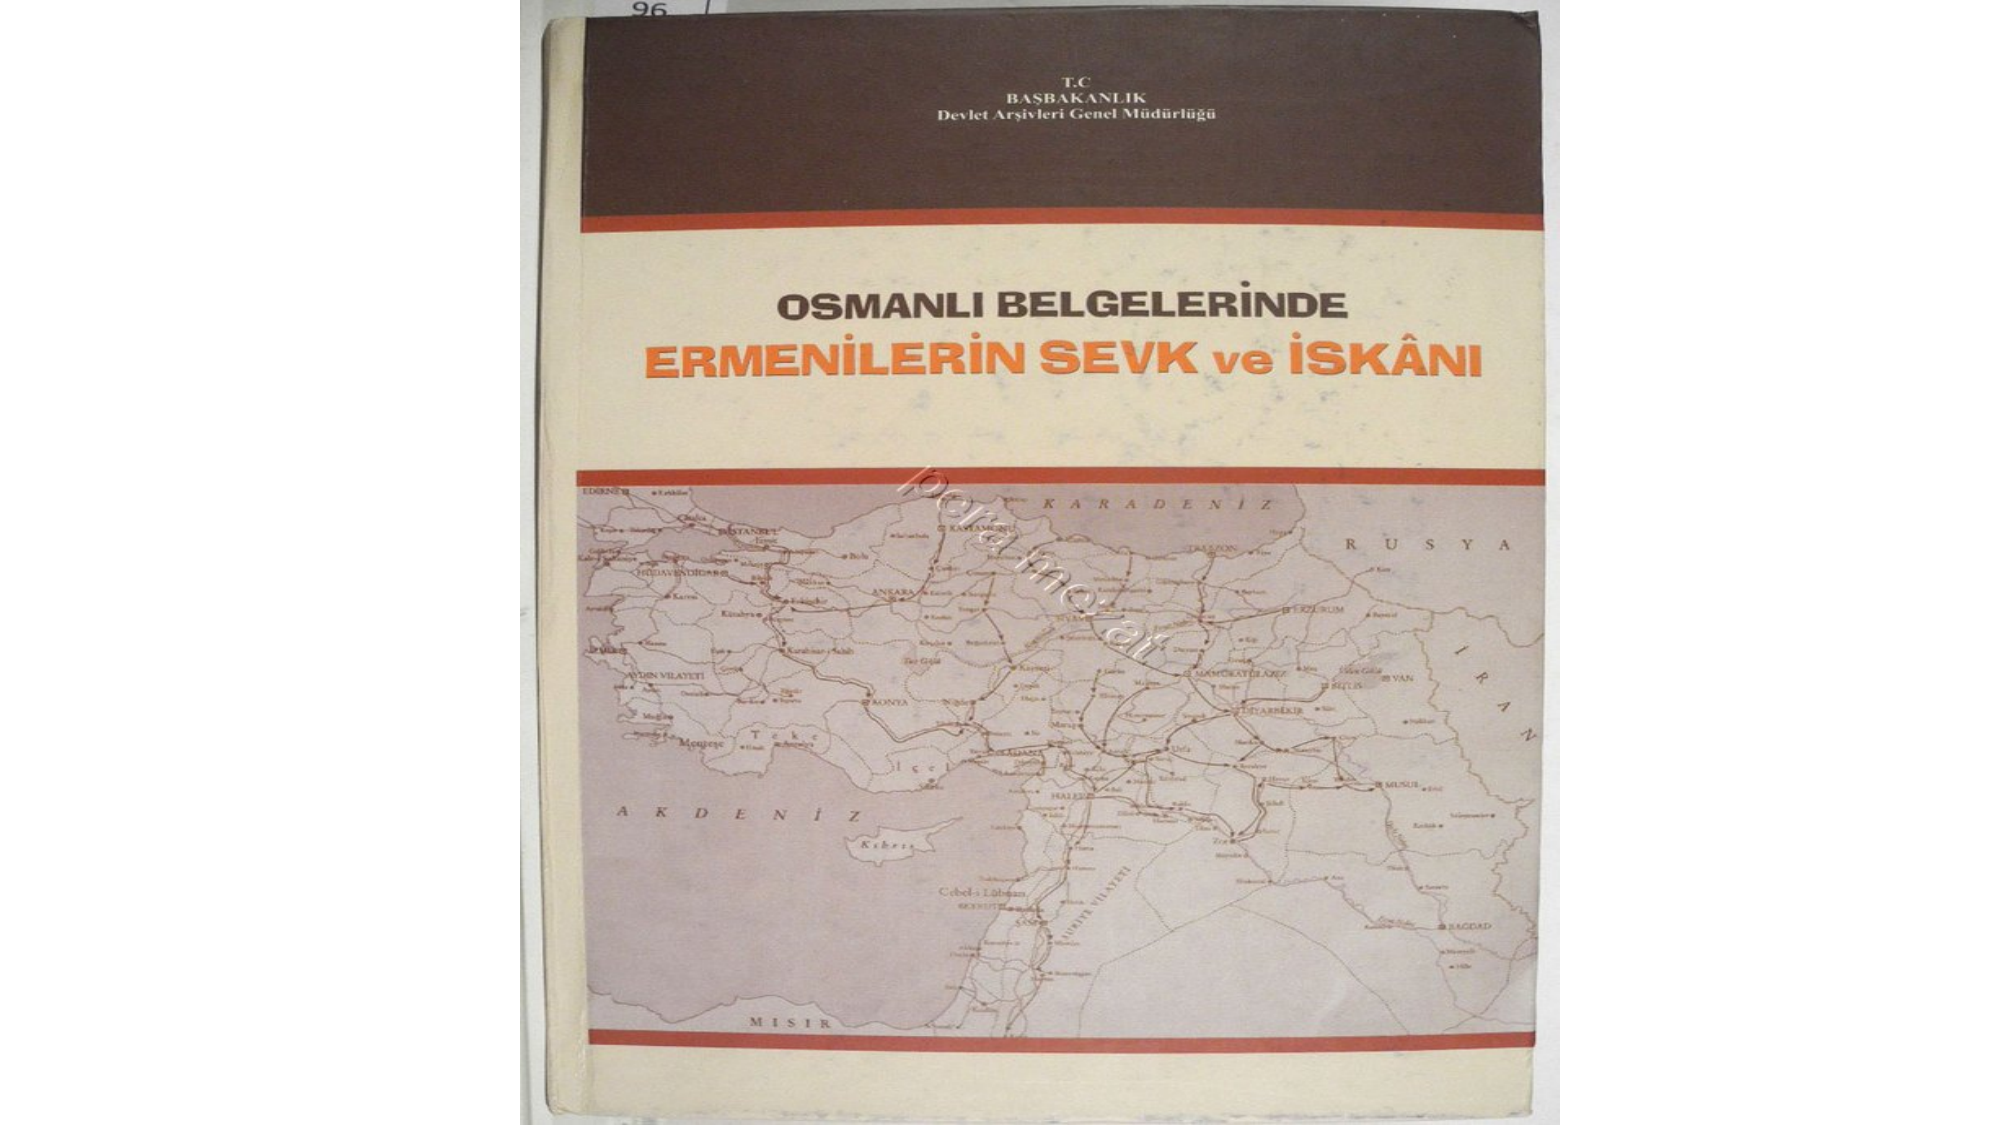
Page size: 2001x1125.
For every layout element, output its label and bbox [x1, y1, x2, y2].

picture [520, 0, 1560, 1125]
